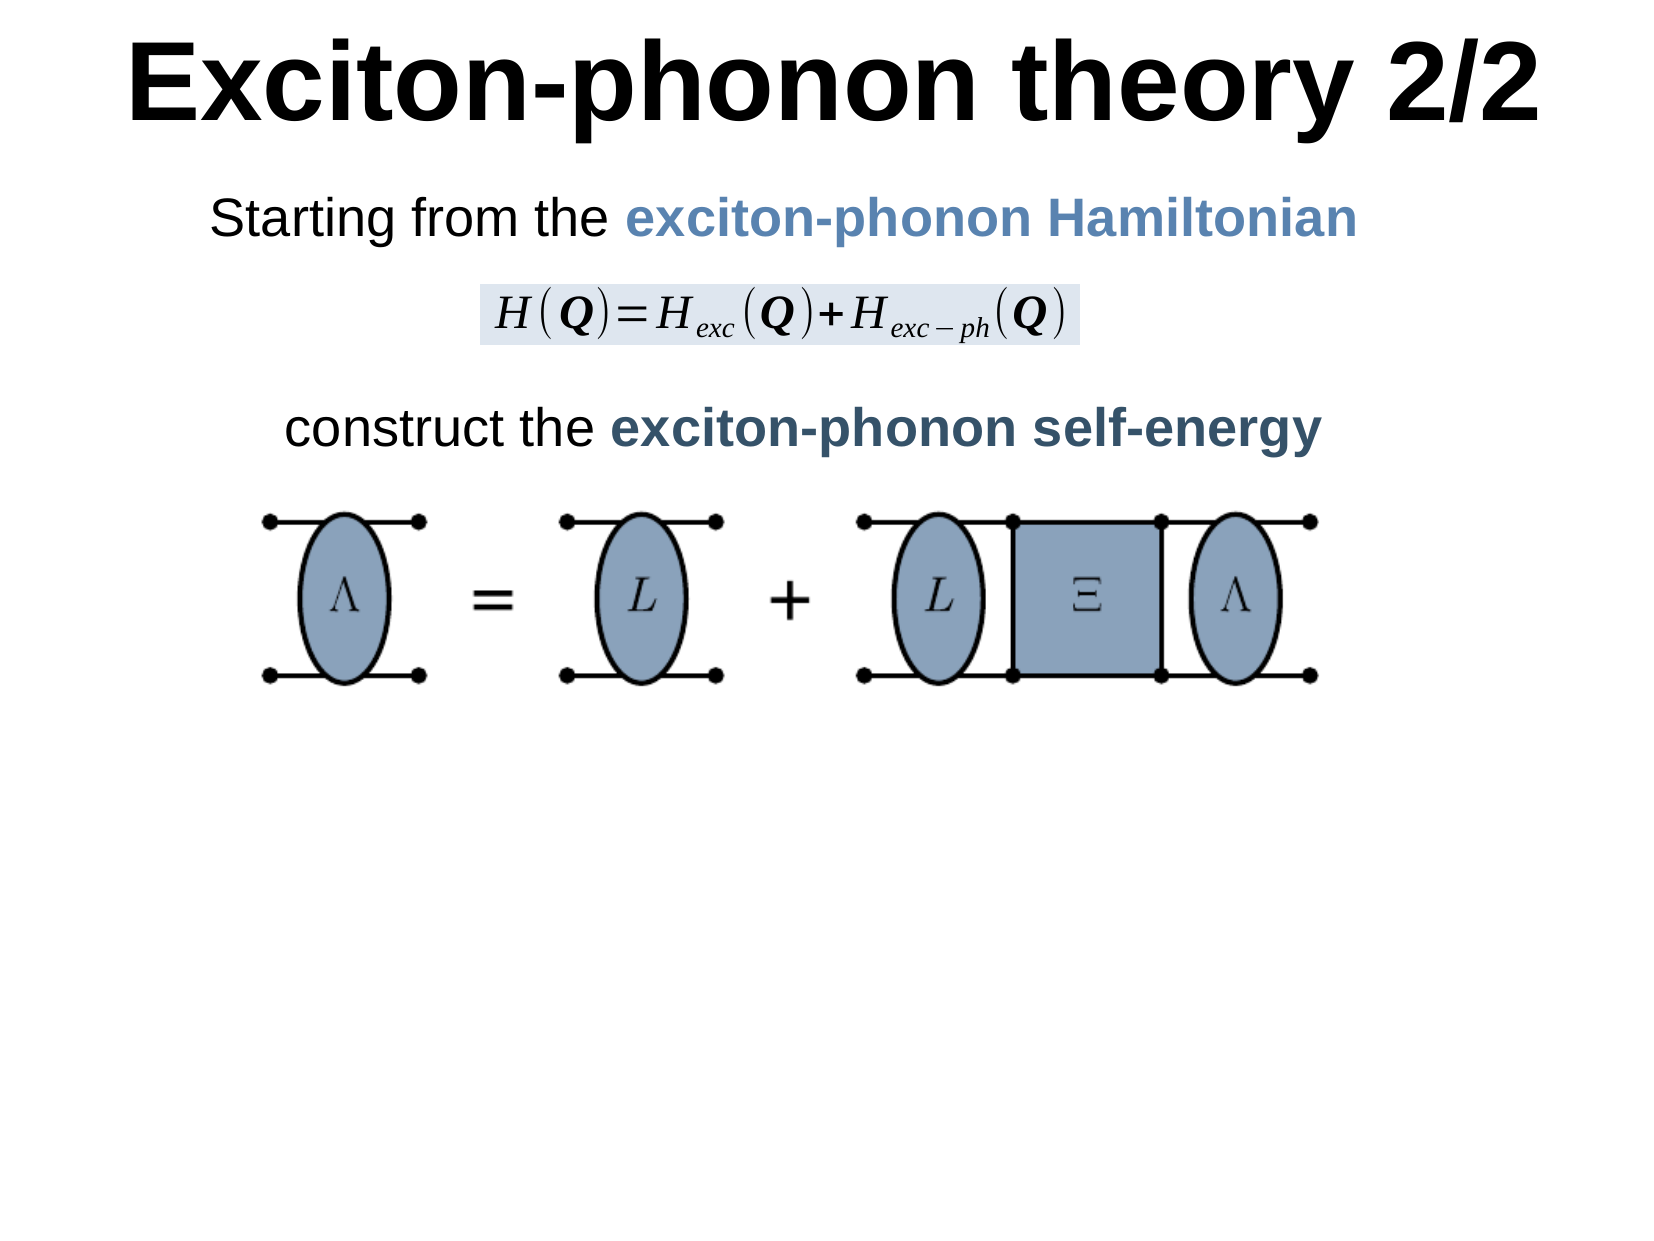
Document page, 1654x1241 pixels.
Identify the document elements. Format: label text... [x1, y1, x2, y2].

chart [480, 283, 1081, 346]
picture [215, 464, 1366, 706]
text_box Starting from the exciton-phonon Hamiltonian [195, 180, 1441, 271]
text_box construct the exciton-phonon self-energy [270, 390, 1351, 481]
title Exciton-phonon theory 2/2 [90, 0, 1579, 163]
